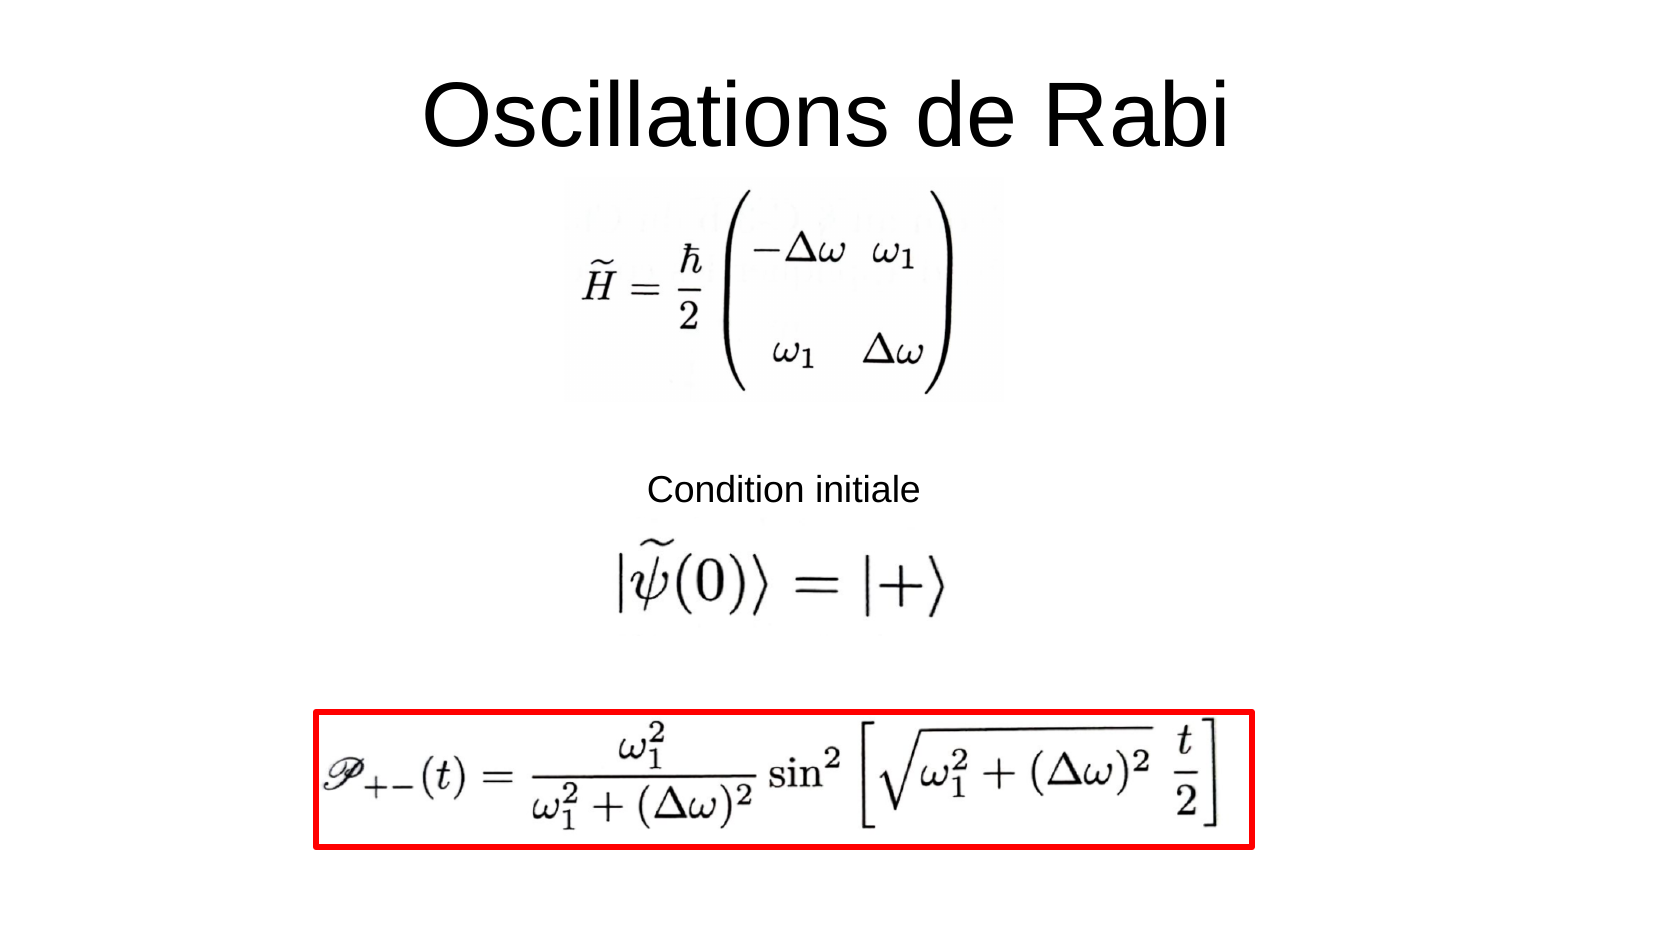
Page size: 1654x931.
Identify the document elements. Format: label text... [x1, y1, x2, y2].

title Oscillations de Rabi [82, 37, 1571, 193]
picture [606, 517, 962, 636]
picture [318, 714, 1249, 845]
picture [564, 177, 1004, 402]
text_box Condition initiale [632, 460, 936, 518]
